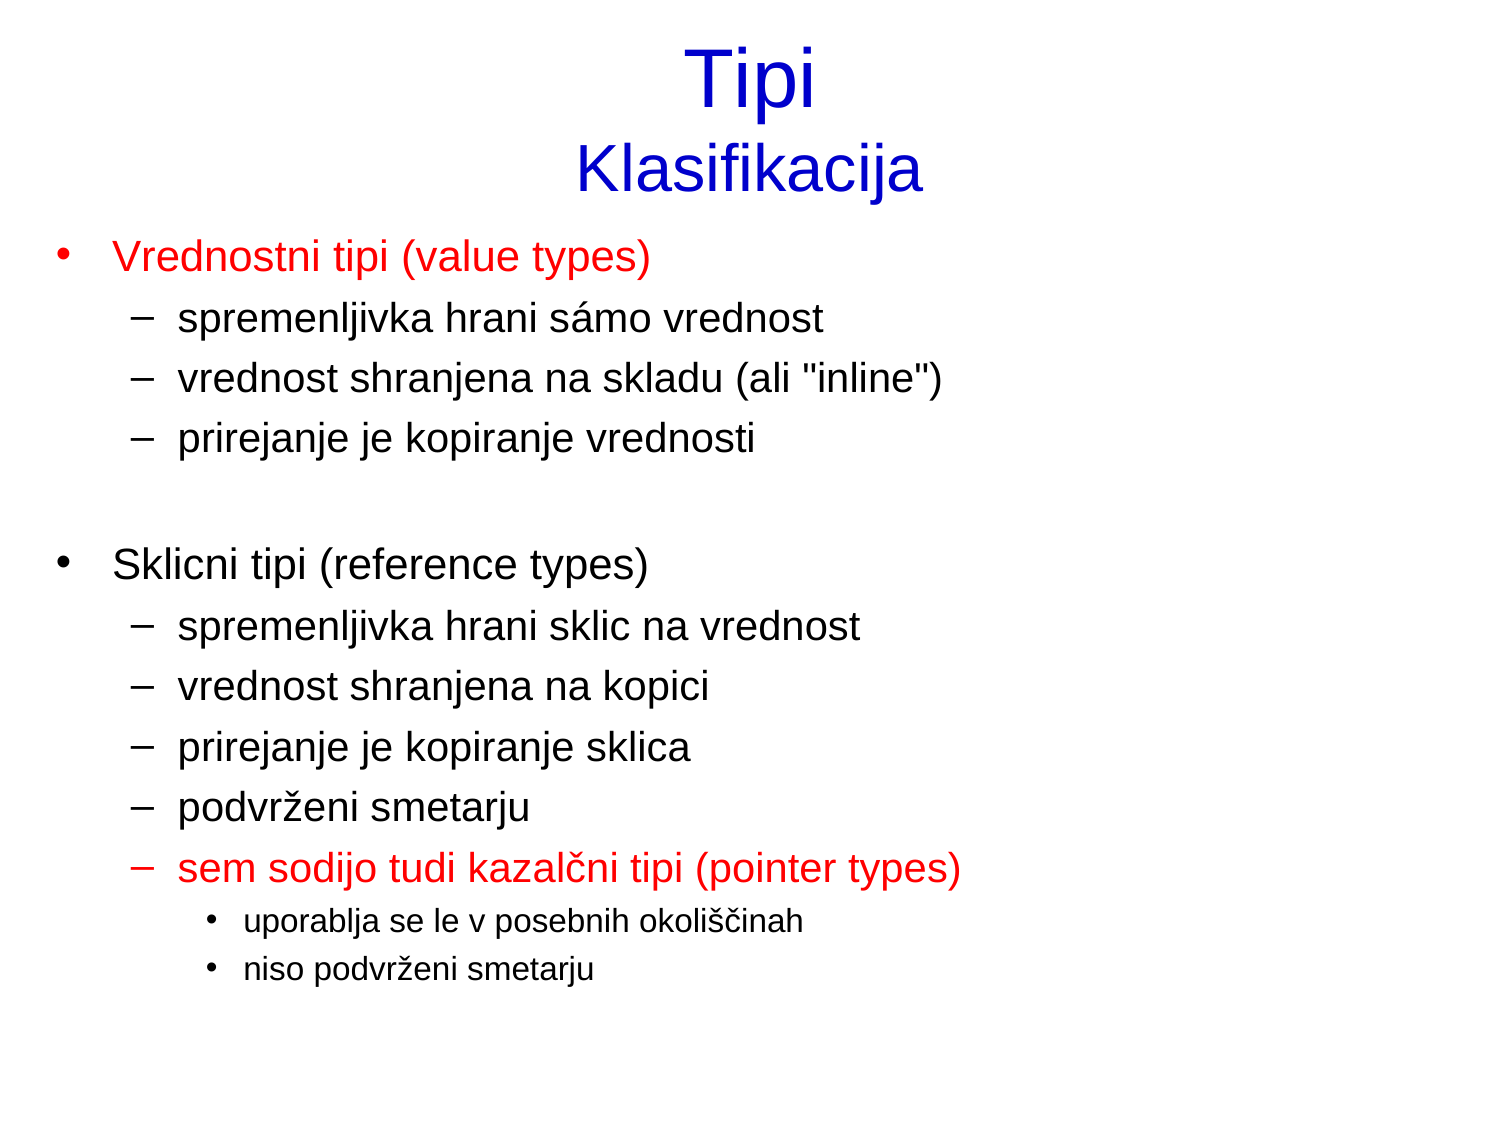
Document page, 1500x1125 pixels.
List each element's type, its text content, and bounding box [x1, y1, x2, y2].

title Tipi Klasifikacija [75, 16, 1426, 212]
list Vrednostni tipi (value types) spremenljivka hrani sámo vrednost vrednost shranjena na skladu (ali "inline") prirejanje je kopiranje vrednosti Sklicni tipi (reference types) spremenljivka hrani sklic na vrednost vrednost shranjena na kopici prirejanje je kopiranje sklica podvrženi smetarju sem sodijo tudi kazalčni tipi (pointer types) uporablja se le v posebnih okoliščinah niso podvrženi smetarju [41, 219, 1459, 1094]
